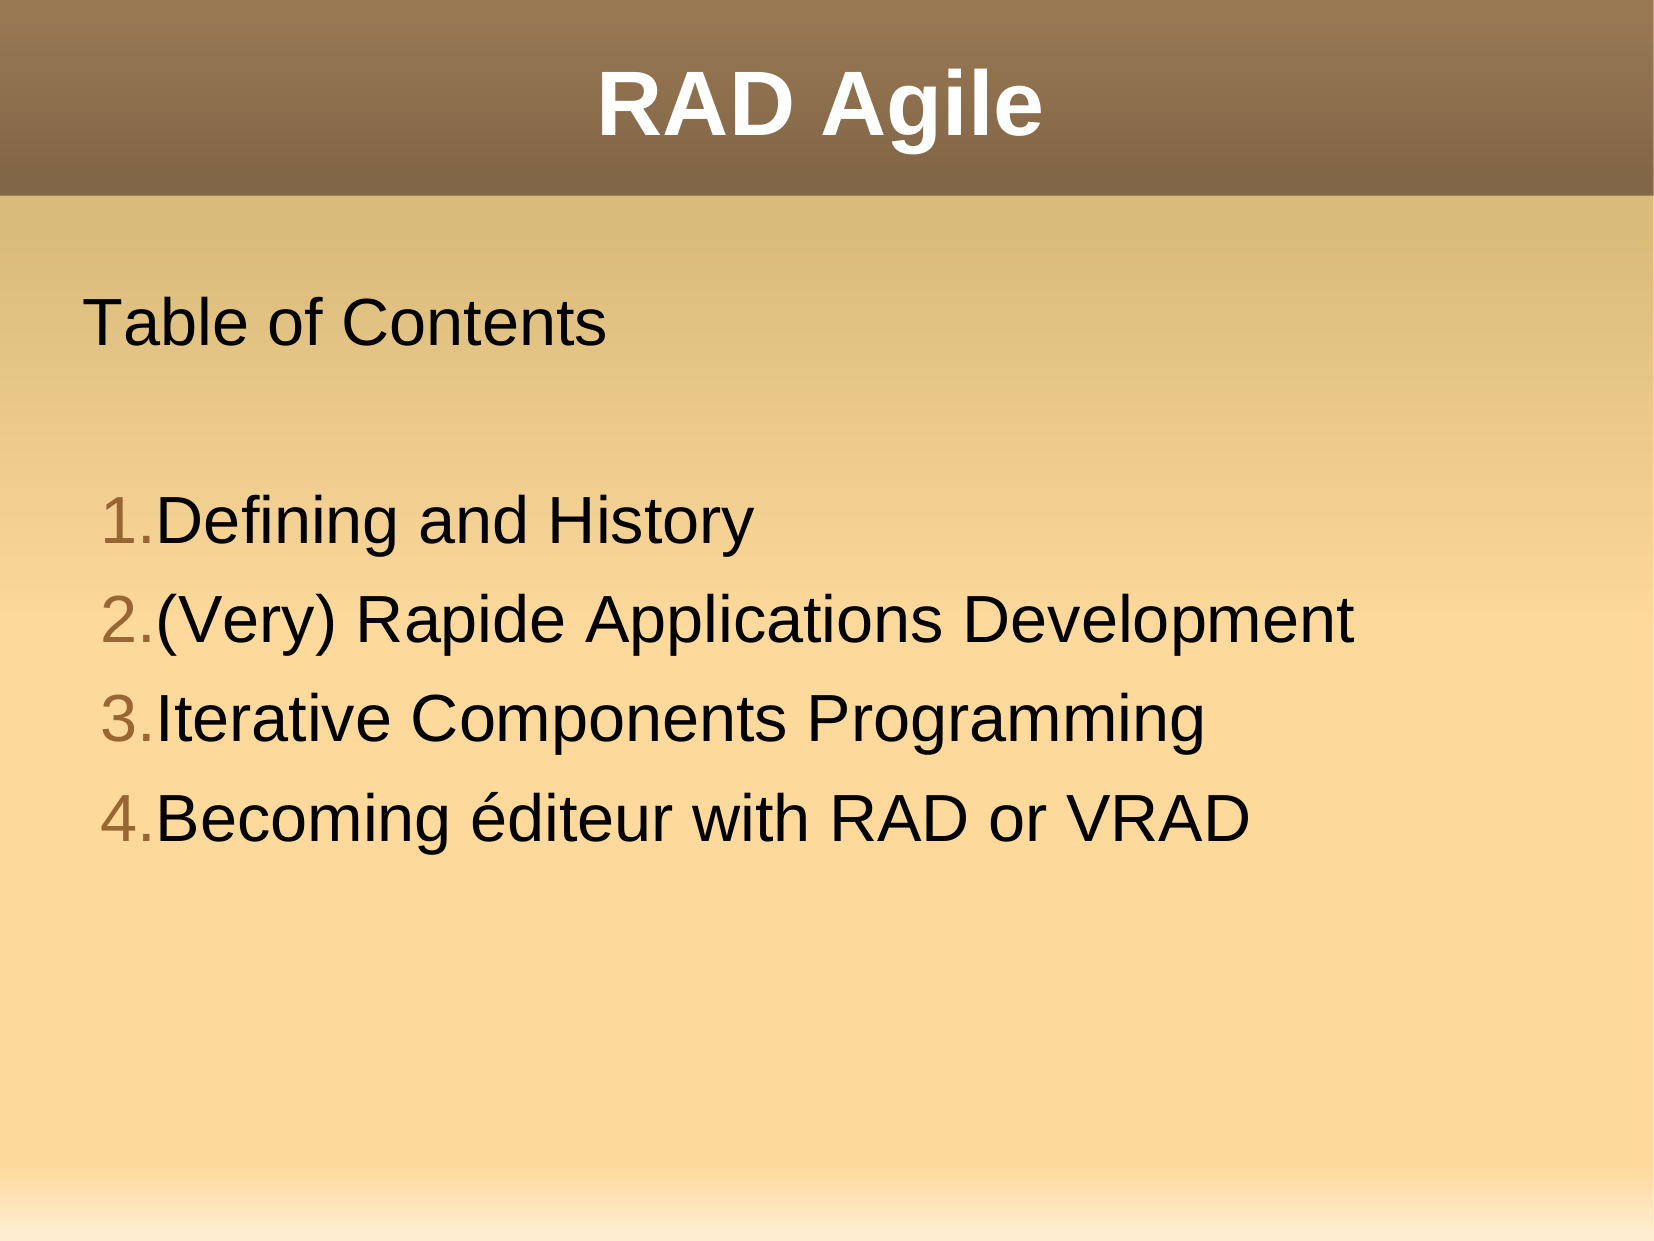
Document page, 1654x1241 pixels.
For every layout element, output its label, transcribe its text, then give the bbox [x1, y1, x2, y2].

title RAD Agile [76, 0, 1565, 208]
picture [0, 0, 1654, 1241]
list Table of Contents Defining and History (Very) Rapide Applications Development Iterative Components Programming Becoming éditeur with RAD or VRAD [82, 290, 1571, 1109]
